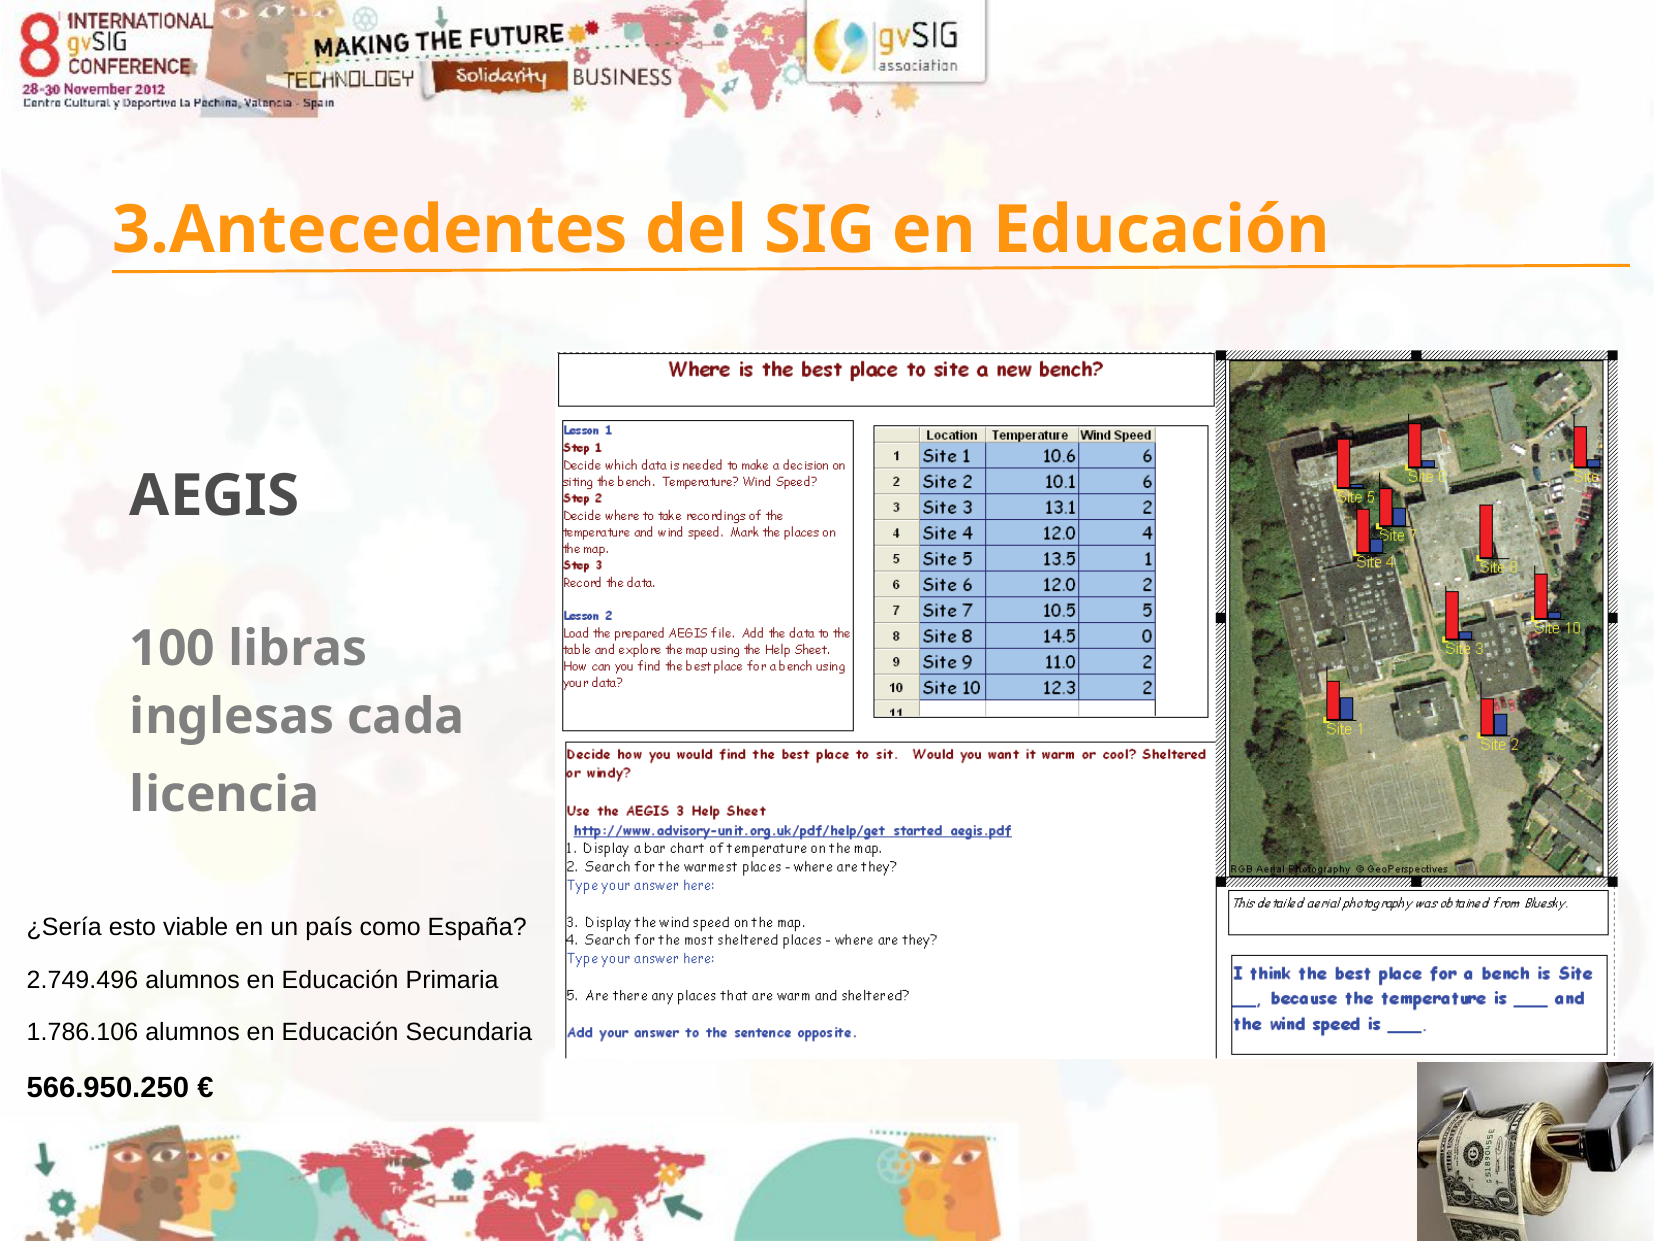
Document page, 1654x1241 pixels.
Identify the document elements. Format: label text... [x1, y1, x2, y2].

title 3.Antecedentes del SIG en Educación [112, 187, 1630, 266]
picture [1, 0, 1654, 1241]
text_box ¿Sería esto viable en un país como España? 2.749.496 alumnos en Educación Primaria 1.786.106 alumnos en Educación Secundaria 566.950.250 € [11, 905, 557, 1112]
title AEGIS 100 libras inglesas cada licencia [129, 480, 502, 801]
